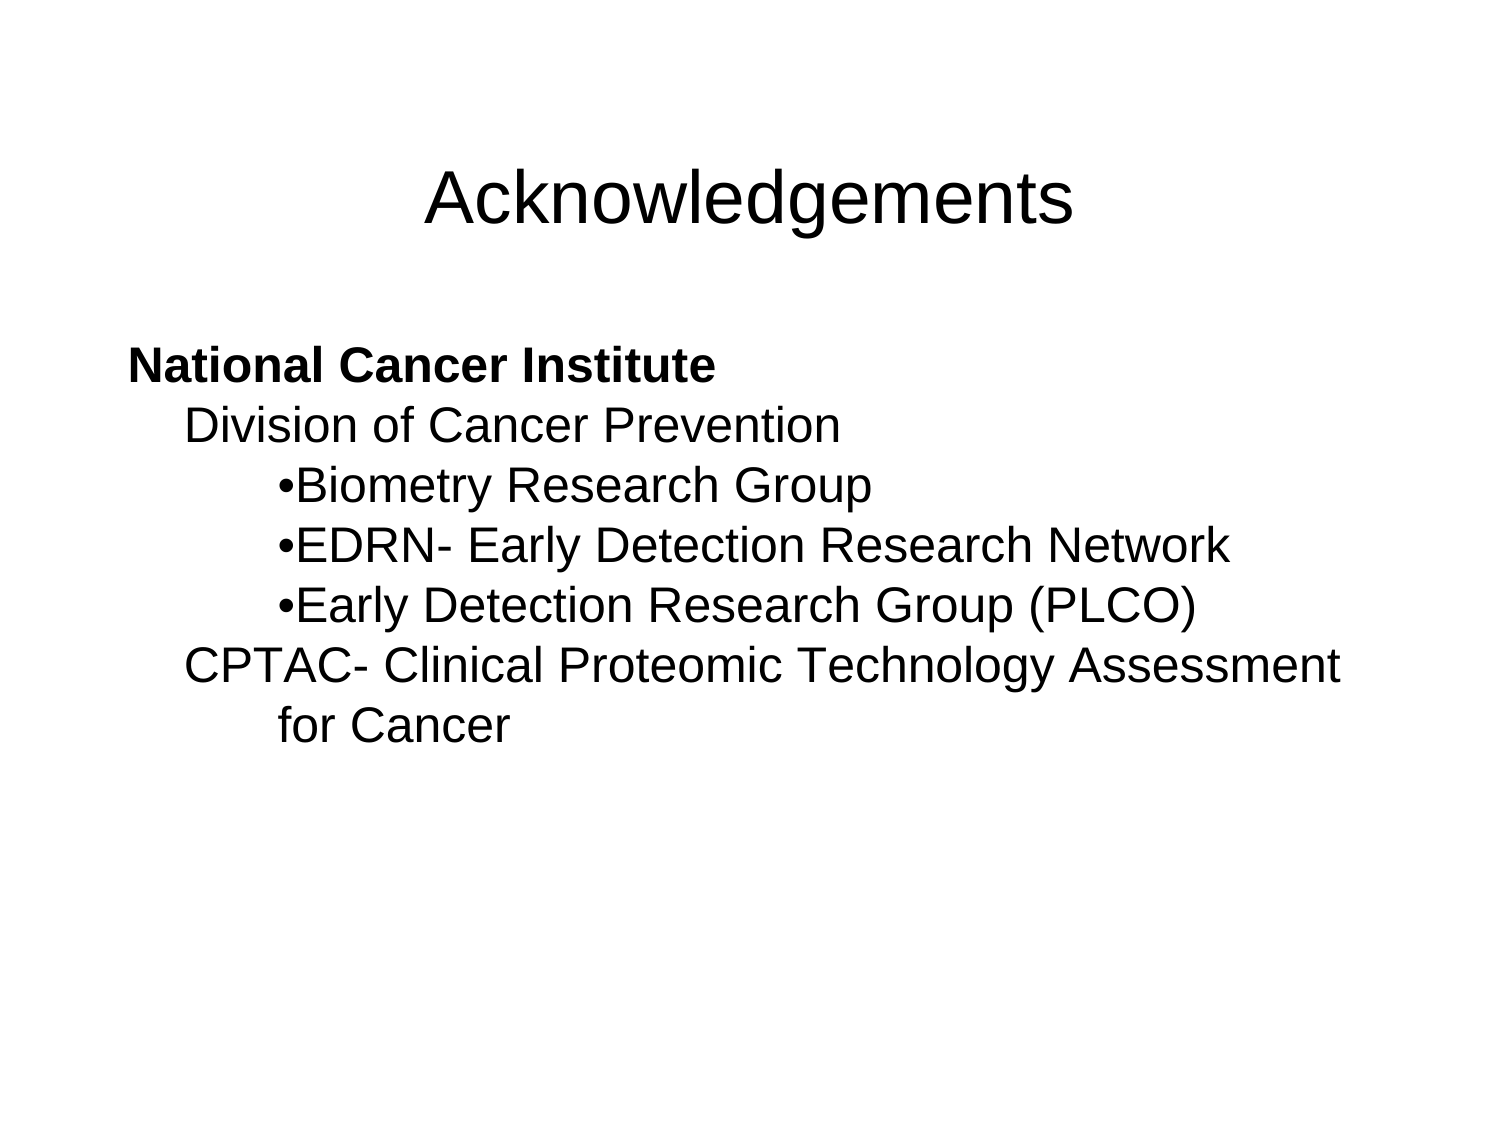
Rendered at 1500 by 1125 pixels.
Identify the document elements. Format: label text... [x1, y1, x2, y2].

list National Cancer Institute Division of Cancer Prevention •Biometry Research Group •EDRN- Early Detection Research Network •Early Detection Research Group (PLCO) CPTAC- Clinical Proteomic Technology Assessment for Cancer [112, 324, 1388, 1000]
title Acknowledgements [112, 99, 1388, 288]
